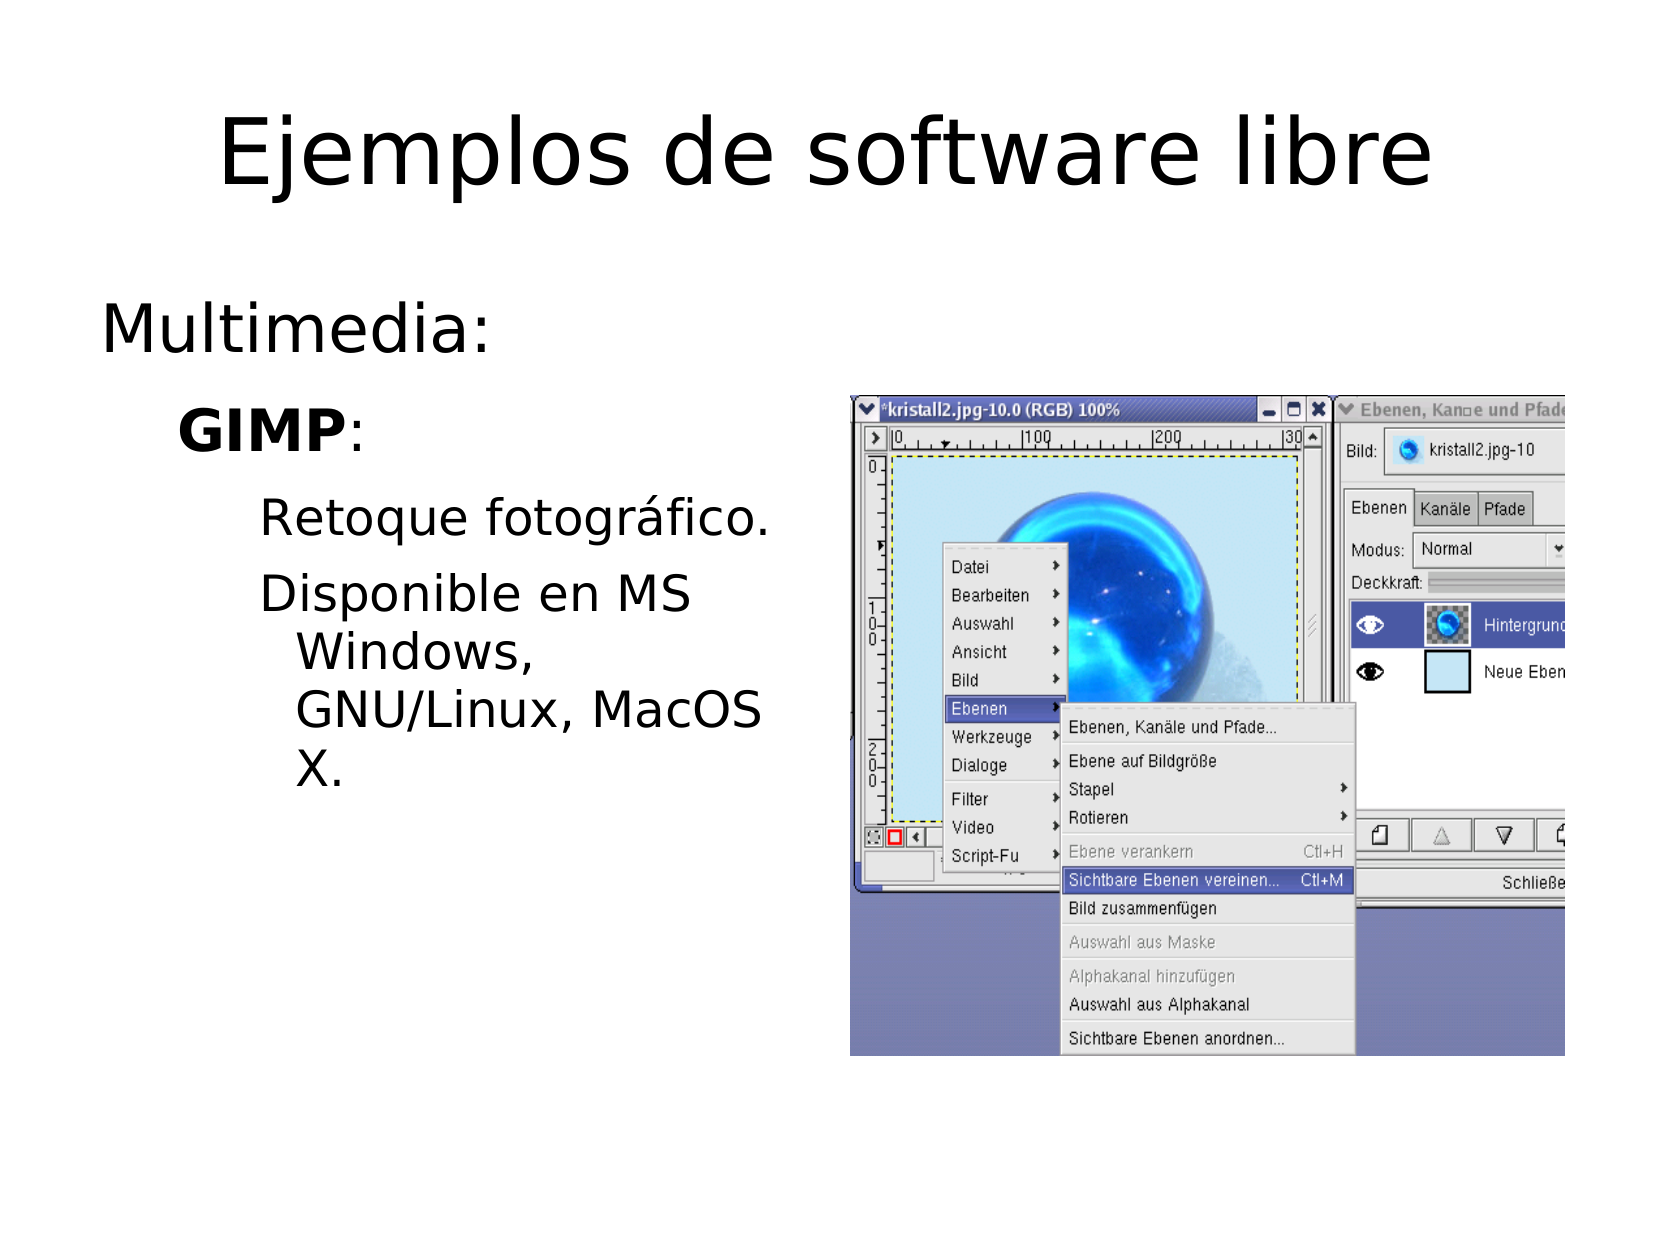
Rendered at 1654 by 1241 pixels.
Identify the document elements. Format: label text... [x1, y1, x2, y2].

list Multimedia: GIMP: Retoque fotográfico. Disponible en MS Windows, GNU/Linux, MacOS X. [82, 290, 827, 1094]
picture [850, 395, 1565, 1056]
title Ejemplos de software libre [82, 56, 1571, 250]
